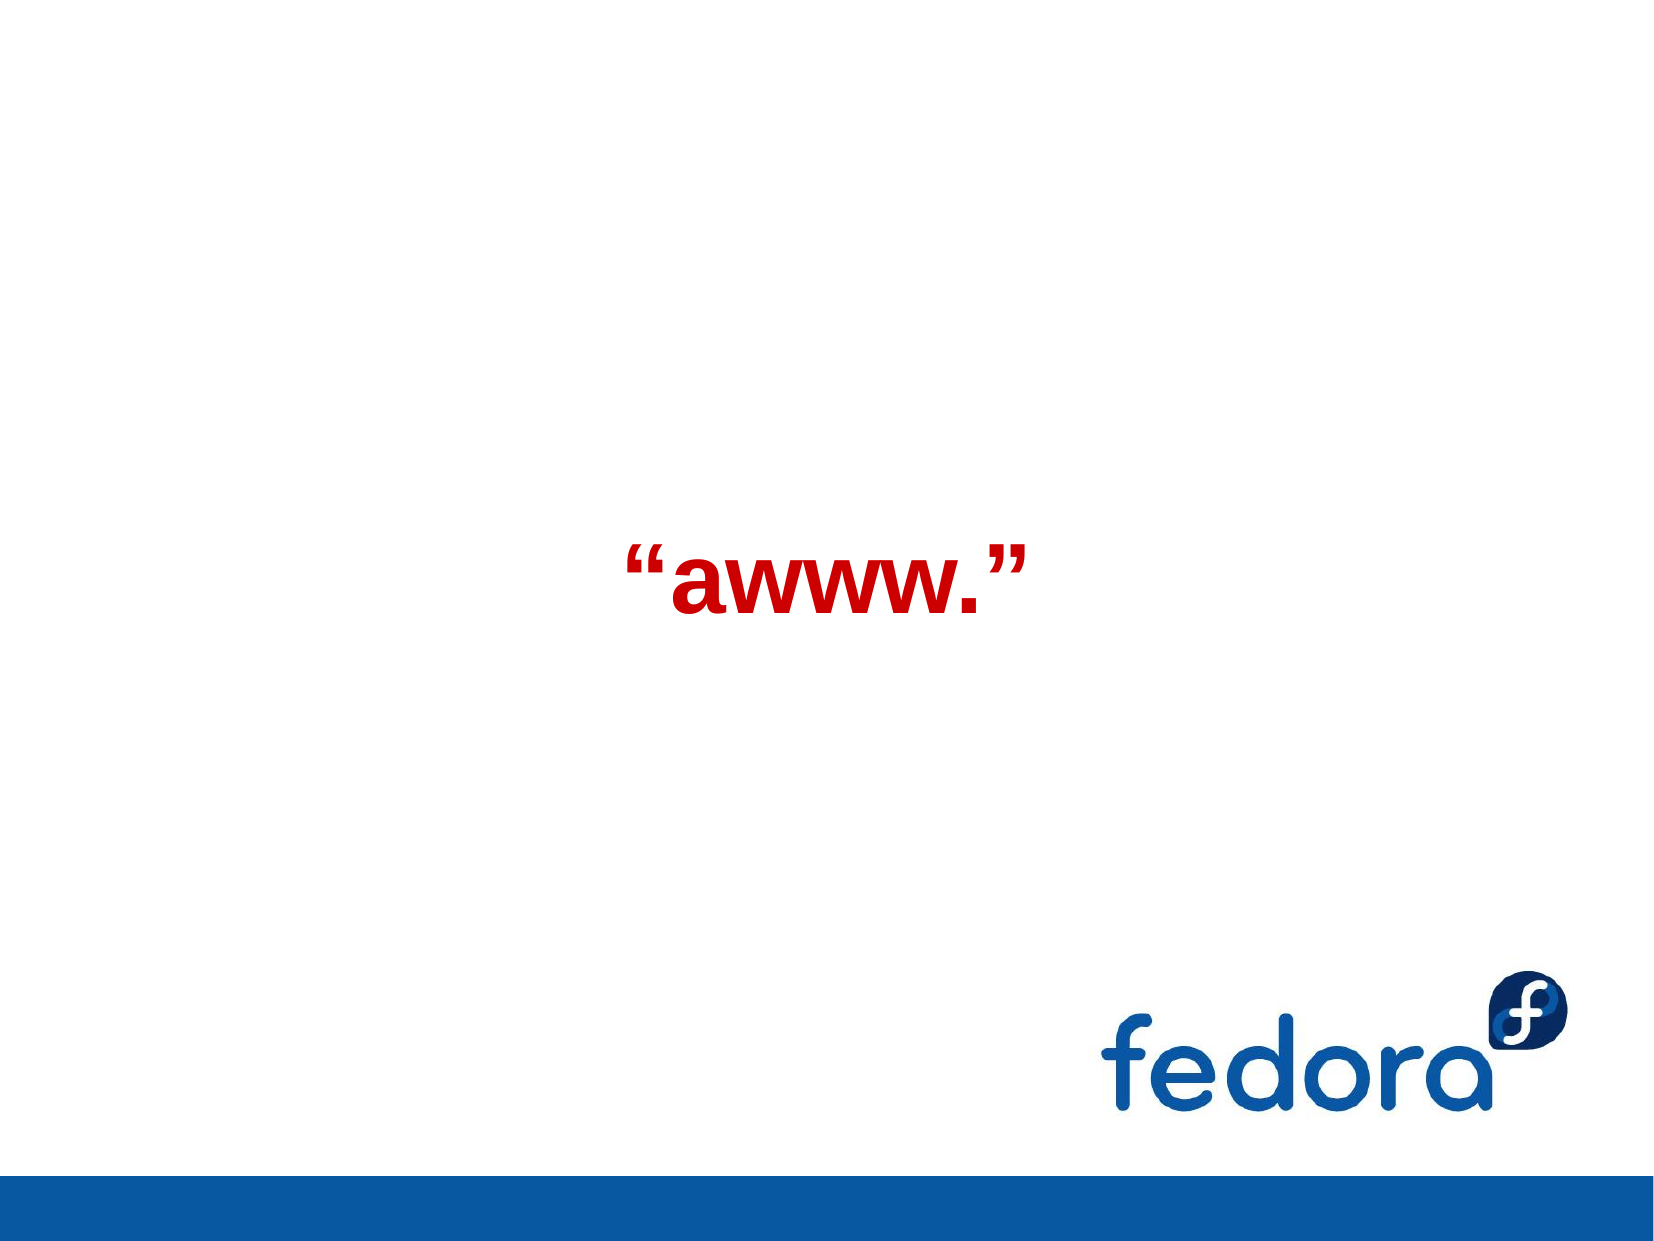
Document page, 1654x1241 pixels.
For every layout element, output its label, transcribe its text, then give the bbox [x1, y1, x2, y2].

picture [1087, 958, 1576, 1125]
picture [0, 1176, 1654, 1241]
title “awww.” [82, 56, 1571, 1102]
